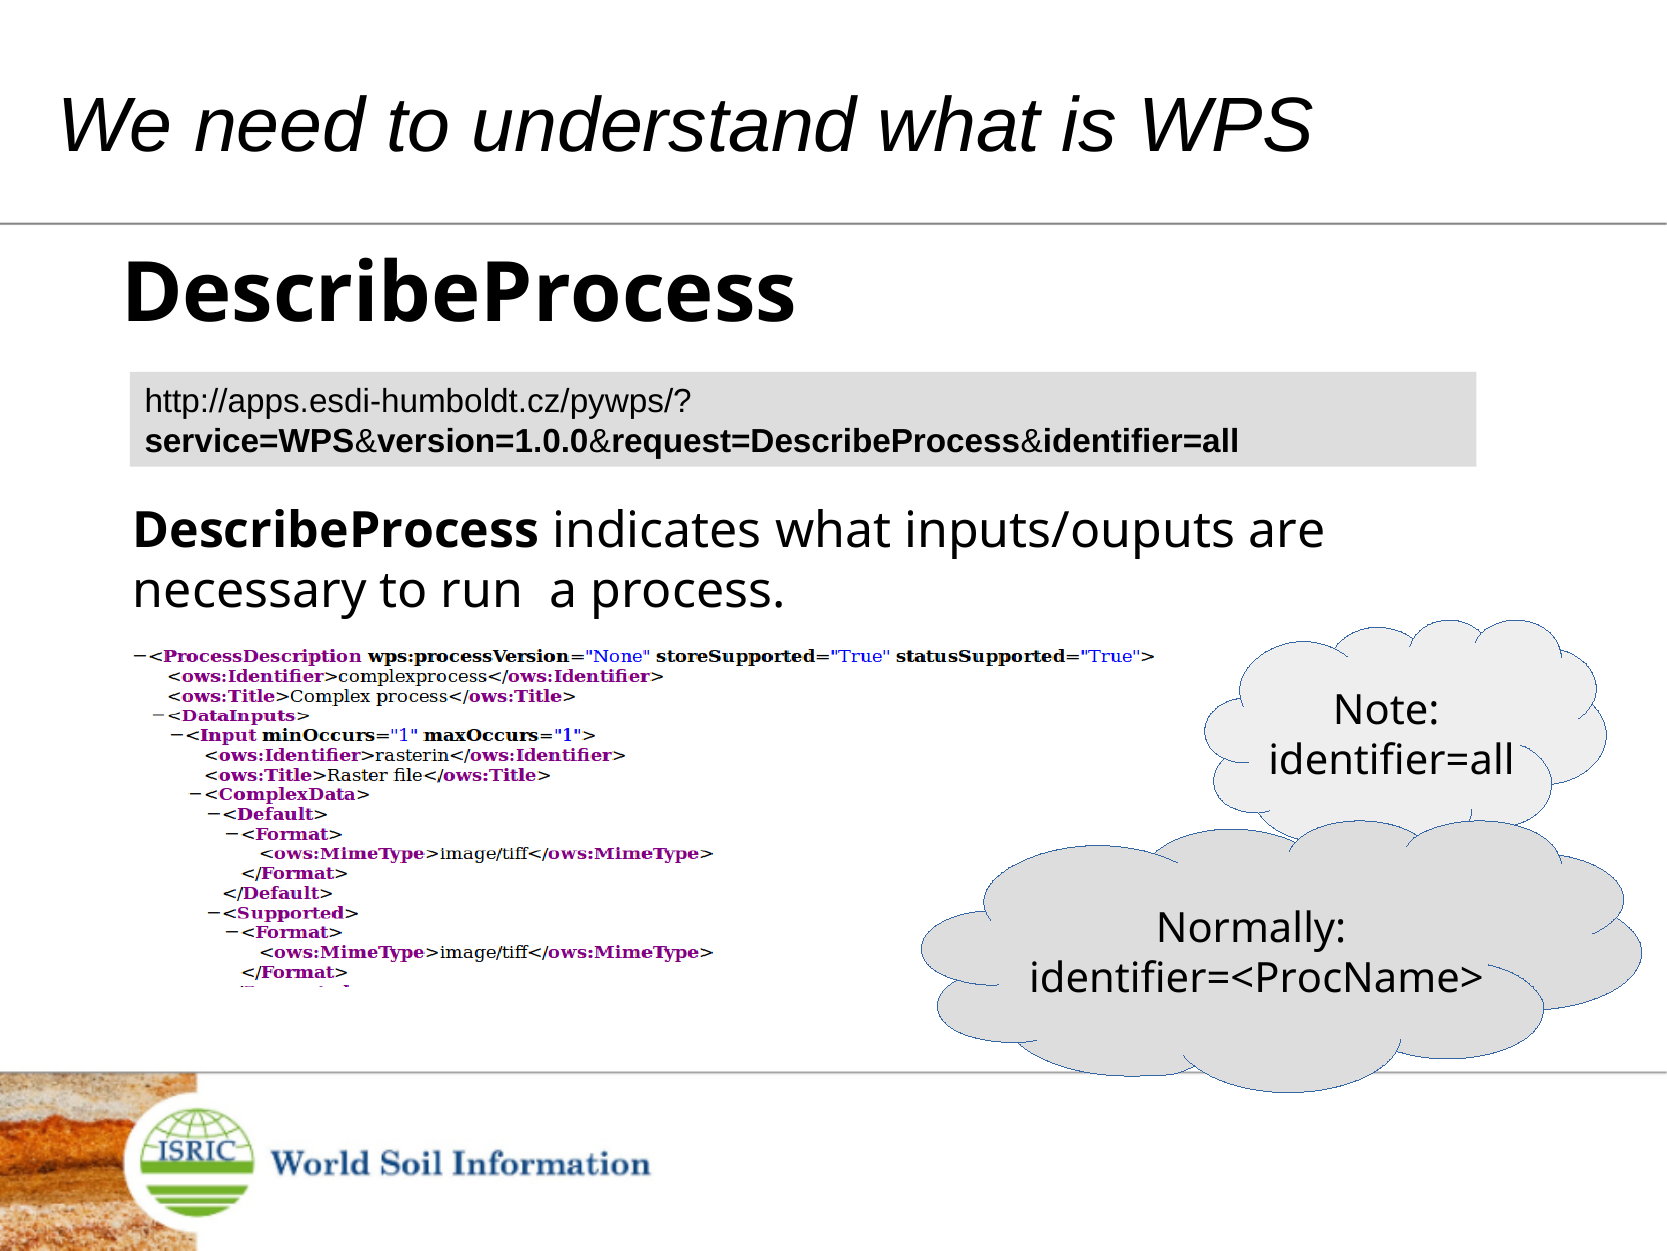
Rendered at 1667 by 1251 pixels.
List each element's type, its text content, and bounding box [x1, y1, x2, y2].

text_box We need to understand what is WPS [57, 80, 1454, 169]
text_box DescribeProcess indicates what inputs/ouputs are necessary to run a process. [118, 490, 1560, 625]
text_box Note: identifier=all [1204, 620, 1607, 839]
picture [0, 0, 1667, 1251]
text_box http://apps.esdi-humboldt.cz/pywps/?service=WPS&version=1.0.0&request=DescribeProcess&identifier=all [129, 371, 1477, 467]
title [723, 1045, 1629, 1131]
text_box Normally: identifier=<ProcName> [921, 820, 1642, 1093]
text_box DescribeProcess [106, 230, 1276, 346]
